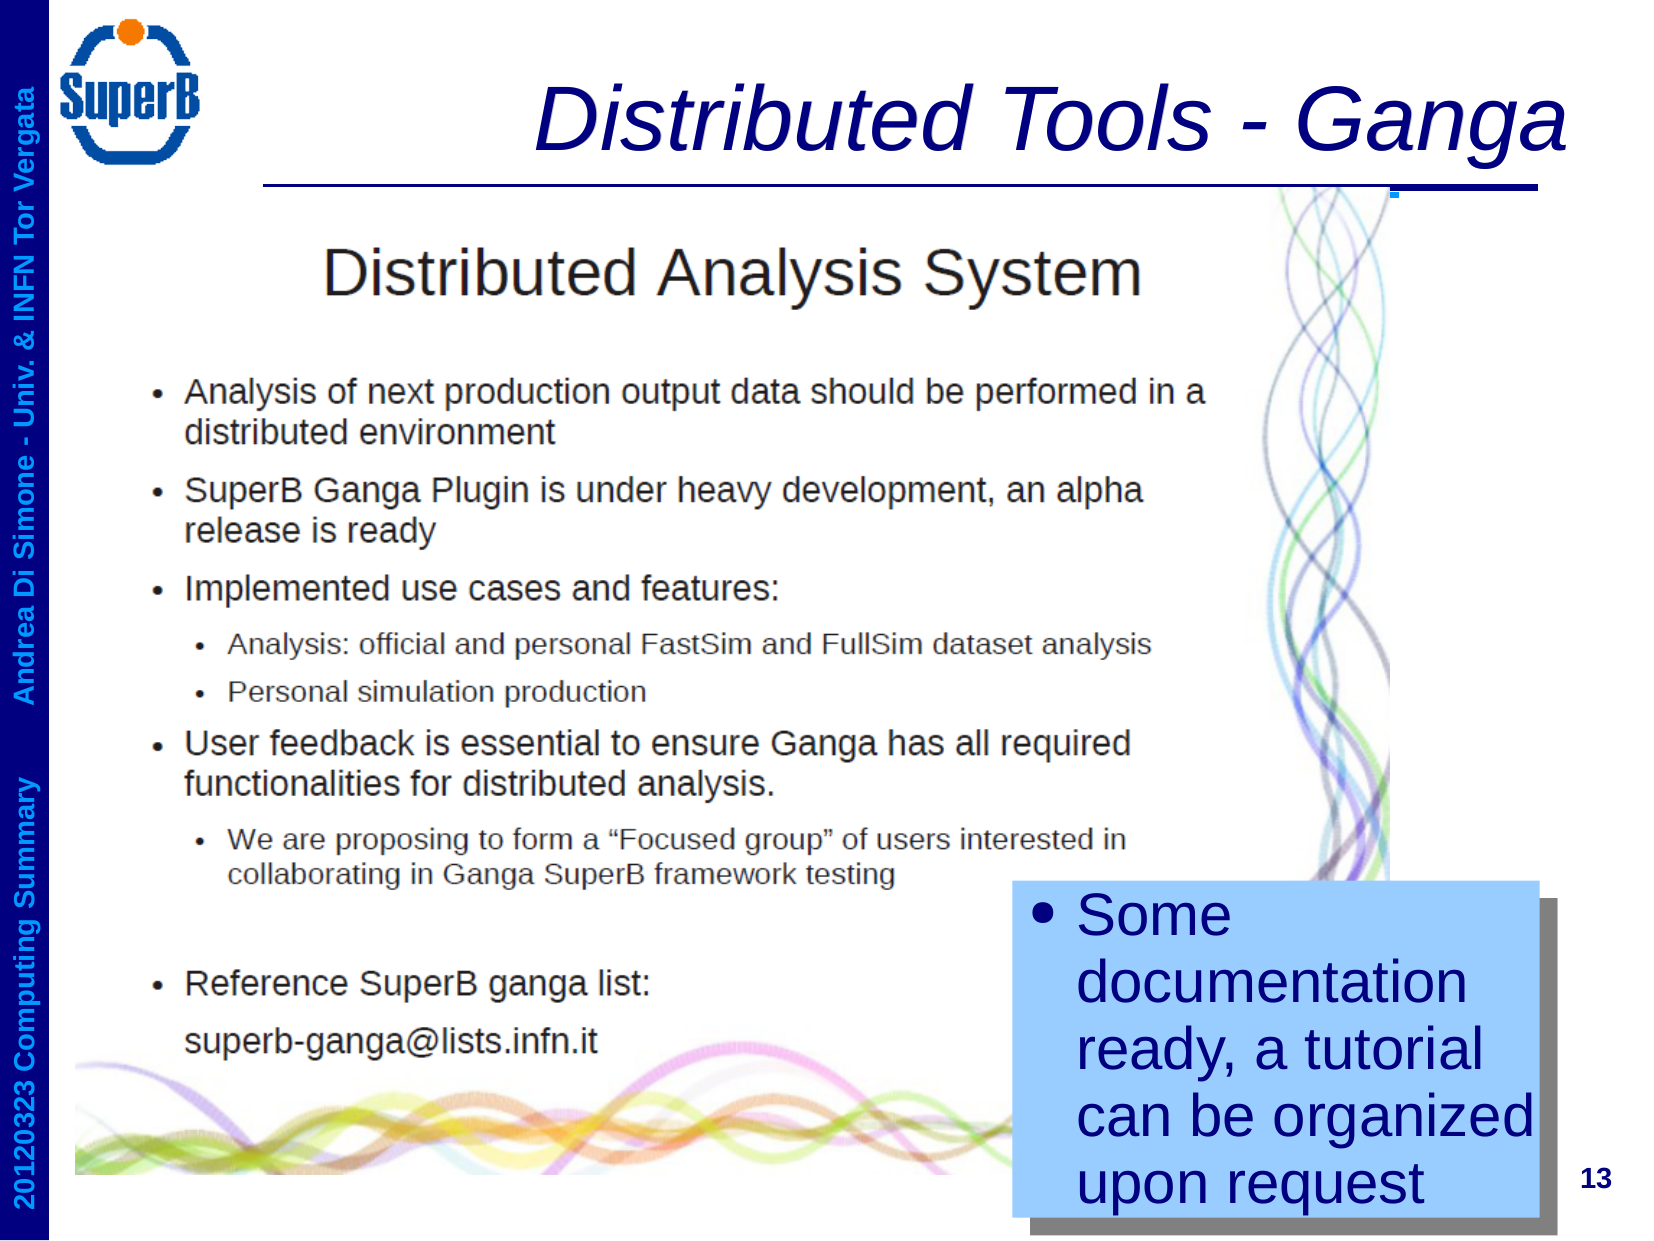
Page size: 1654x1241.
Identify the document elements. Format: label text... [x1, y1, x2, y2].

picture [51, 16, 208, 170]
list Some documentation ready, a tutorial can be organized upon request [1012, 787, 1538, 1241]
picture [75, 187, 1390, 1175]
title Distributed Tools - Ganga [82, 49, 1571, 188]
